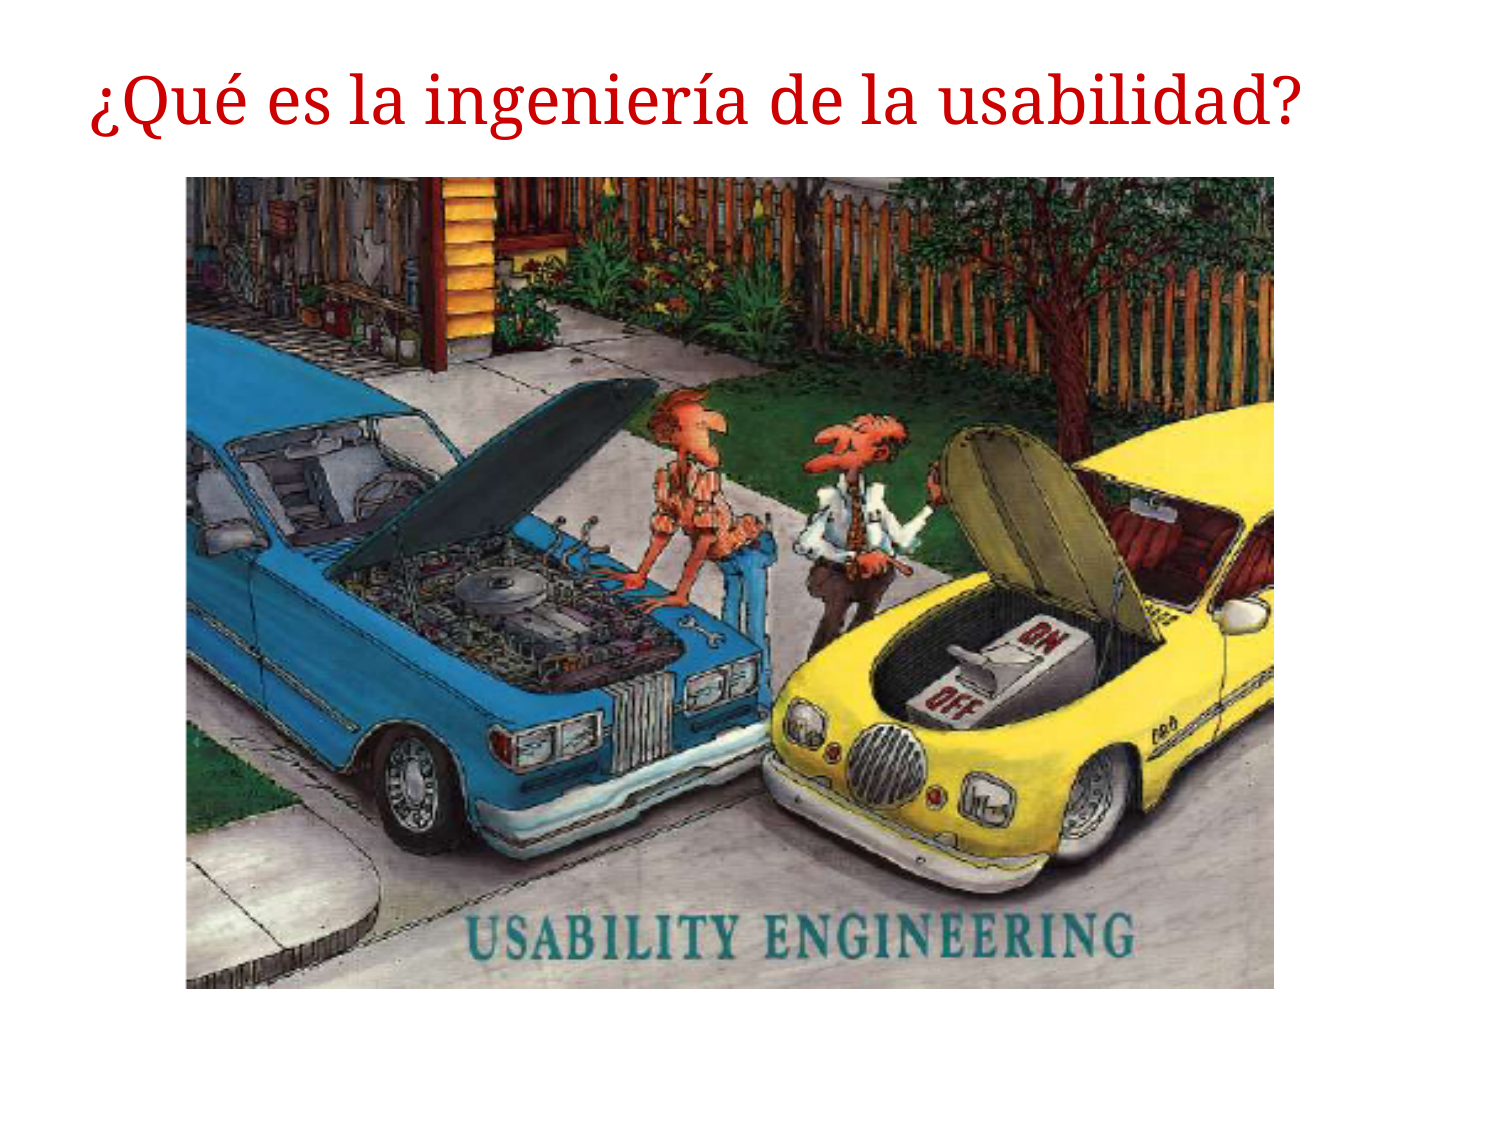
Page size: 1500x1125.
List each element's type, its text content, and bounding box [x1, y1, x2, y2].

title ¿Qué es la ingeniería de la usabilidad? [75, 45, 1426, 154]
picture [182, 177, 1274, 989]
